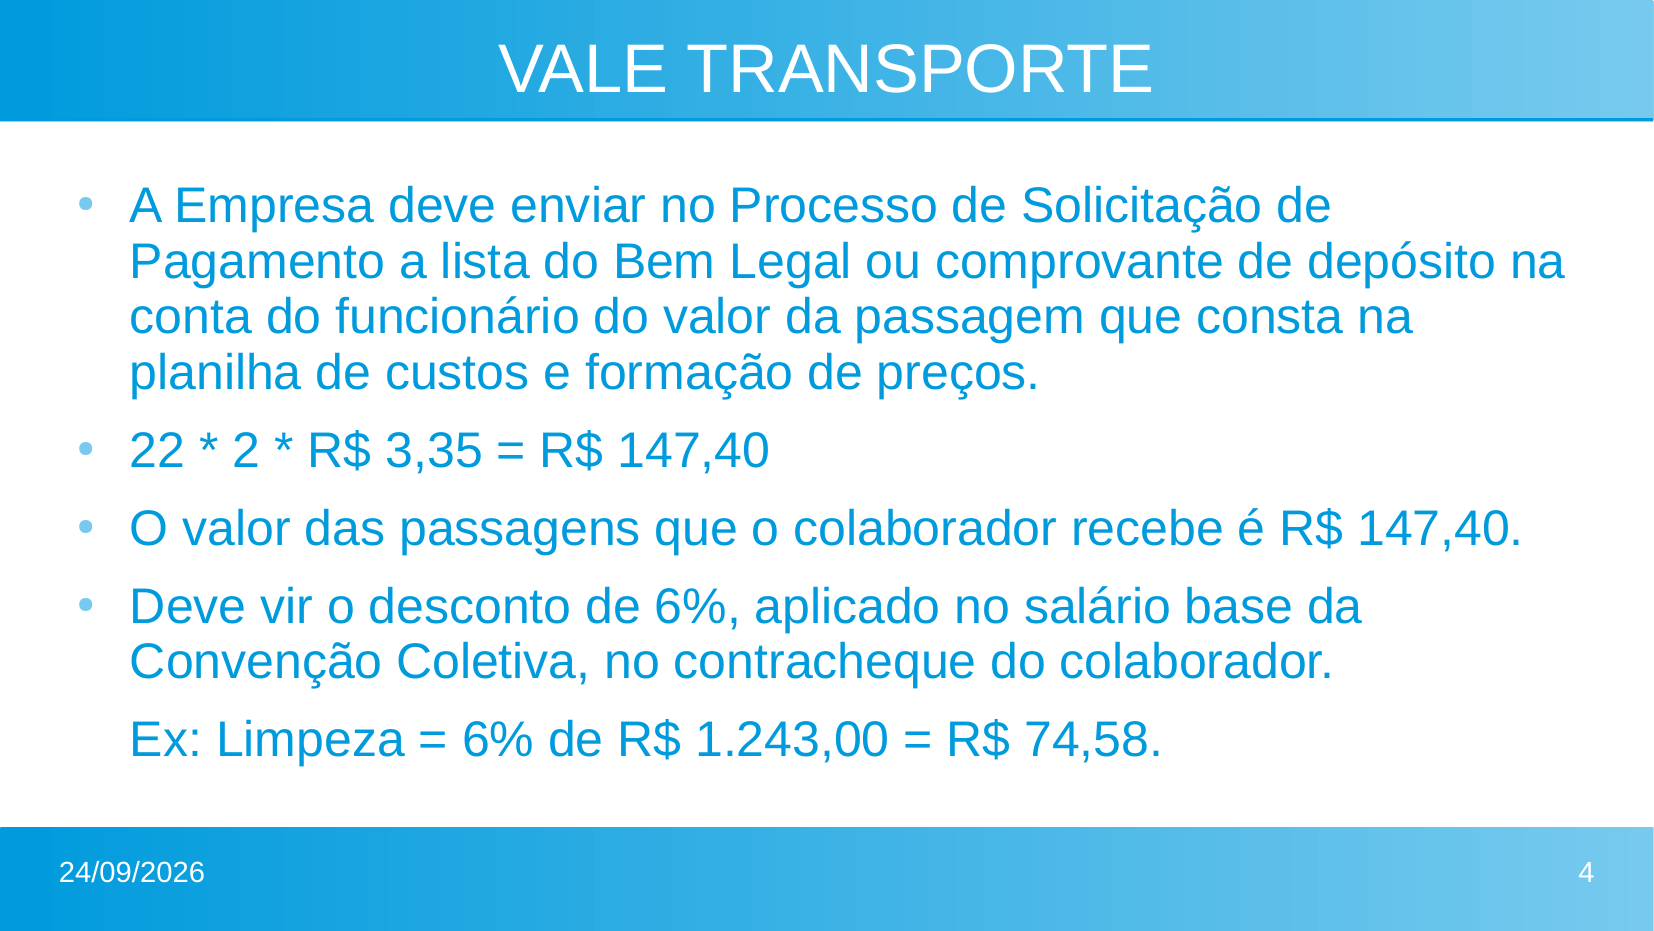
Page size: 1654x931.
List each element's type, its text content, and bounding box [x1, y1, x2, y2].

list A Empresa deve enviar no Processo de Solicitação de Pagamento a lista do Bem Legal ou comprovante de depósito na conta do funcionário do valor da passagem que consta na planilha de custos e formação de preços. 22 * 2 * R$ 3,35 = R$ 147,40 O valor das passagens que o colaborador recebe é R$ 147,40. Deve vir o desconto de 6%, aplicado no salário base da Convenção Coletiva, no contracheque do colaborador. Ex: Limpeza = 6% de R$ 1.243,00 = R$ 74,58. [59, 177, 1595, 768]
title VALE TRANSPORTE [59, 29, 1595, 108]
